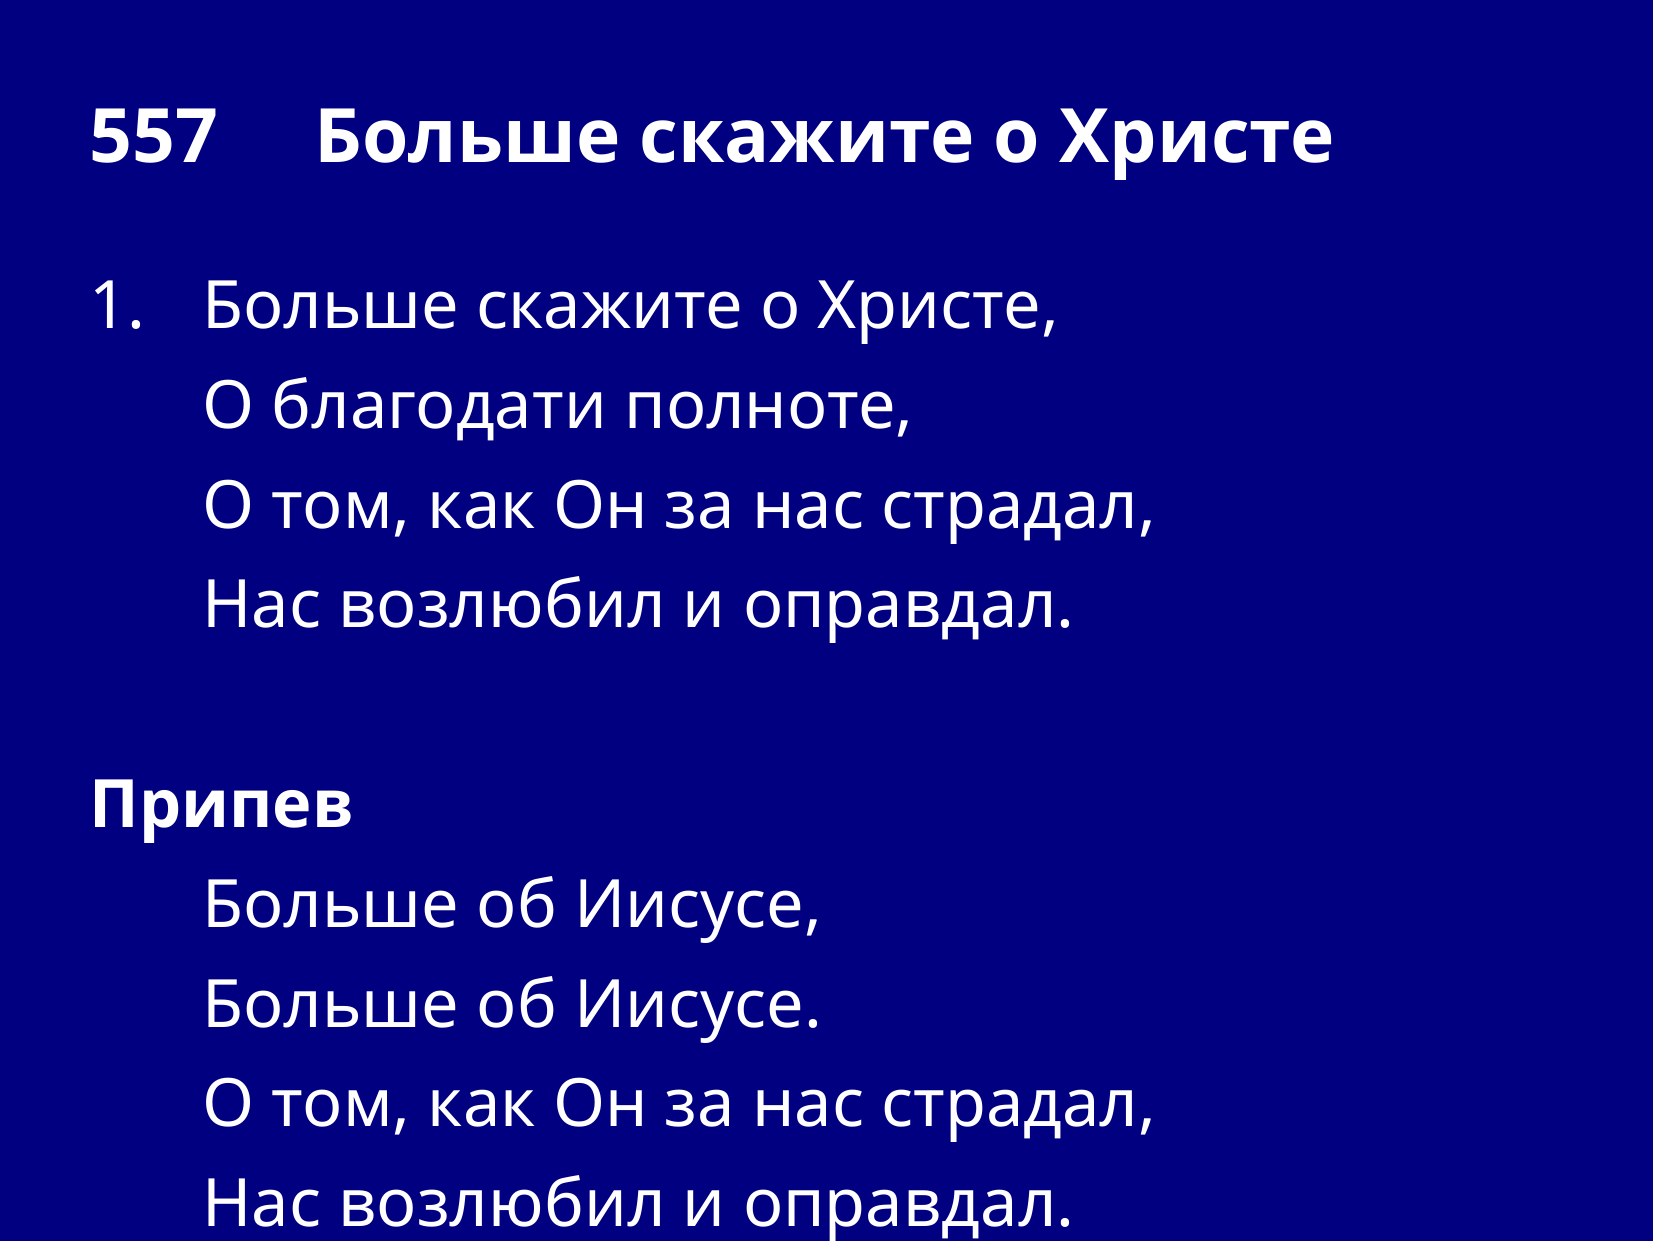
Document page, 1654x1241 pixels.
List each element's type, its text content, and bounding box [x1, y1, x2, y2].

text_box 557 Больше скажите о Христе [75, 75, 1576, 188]
text_box 1. Больше скажите о Христе, О благодати полноте, О том, как Он за нас страдал, Нас возлюбил и оправдал. Припев Больше об Иисусе, Больше об Иисусе. О том, как Он за нас страдал, Нас возлюбил и оправдал. [75, 188, 1576, 1163]
